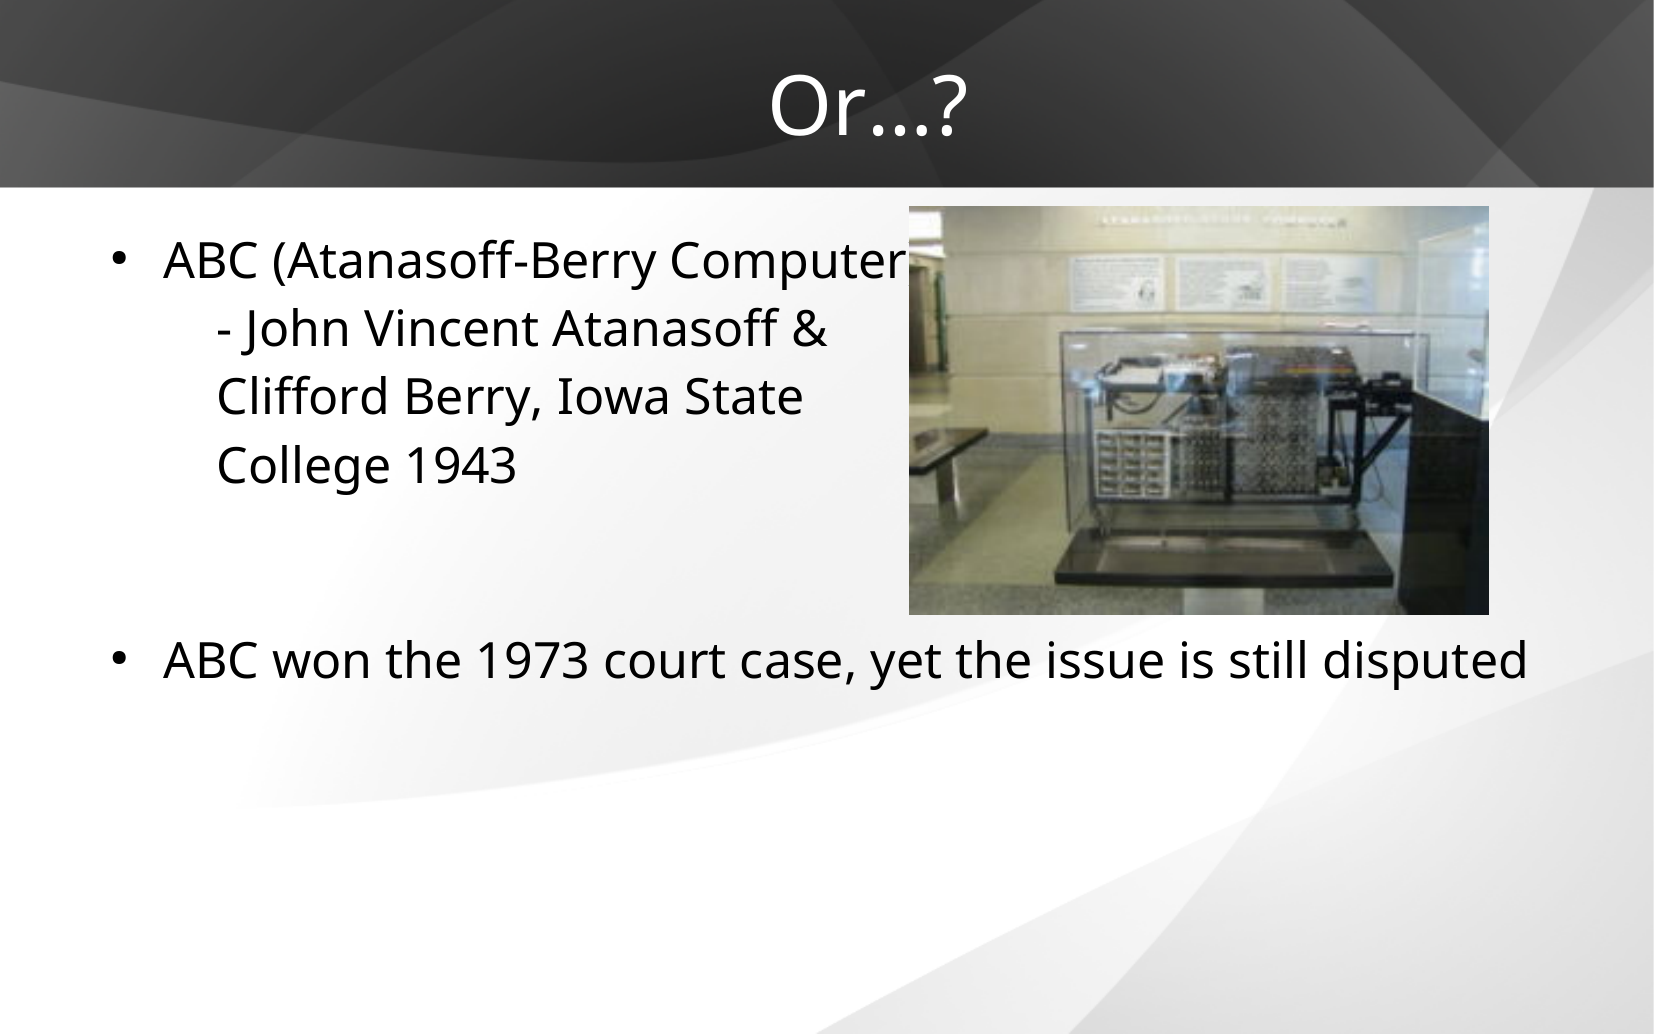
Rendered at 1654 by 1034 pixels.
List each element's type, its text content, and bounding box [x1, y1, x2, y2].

list ABC (Atanasoff-Berry Computer) - John Vincent Atanasoff & Clifford Berry, Iowa State College 1943 ABC won the 1973 court case, yet the issue is still disputed [75, 225, 1613, 1013]
picture [0, 0, 1654, 1034]
title Or…? [124, 0, 1613, 208]
